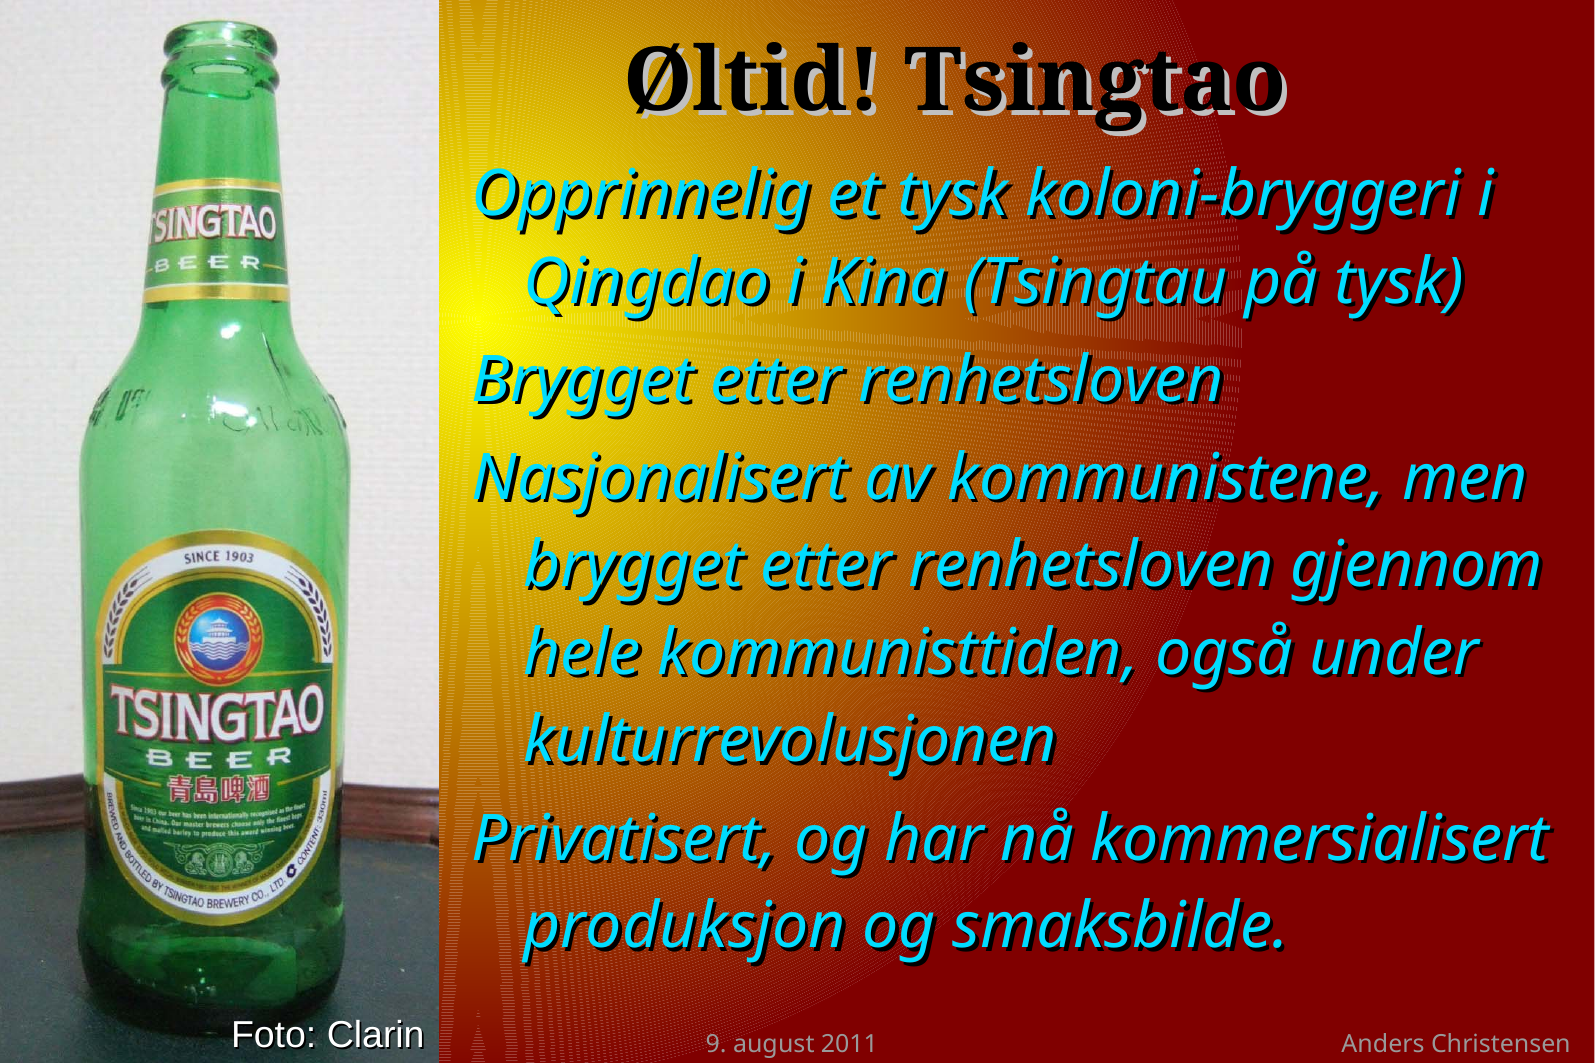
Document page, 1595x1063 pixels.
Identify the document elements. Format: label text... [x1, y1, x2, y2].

picture [0, 0, 439, 1063]
list Opprinnelig et tysk koloni-bryggeri i Qingdao i Kina (Tsingtau på tysk) Brygget etter renhetsloven Nasjonalisert av kommunistene, men brygget etter renhetsloven gjennom hele kommunisttiden, også under kulturrevolusjonen Privatisert, og har nå kommersialisert produksjon og smaksbilde. [439, 146, 1595, 942]
text_box Foto: Clarin [216, 1006, 440, 1063]
title Øltid! Tsingtao [439, 16, 1595, 146]
